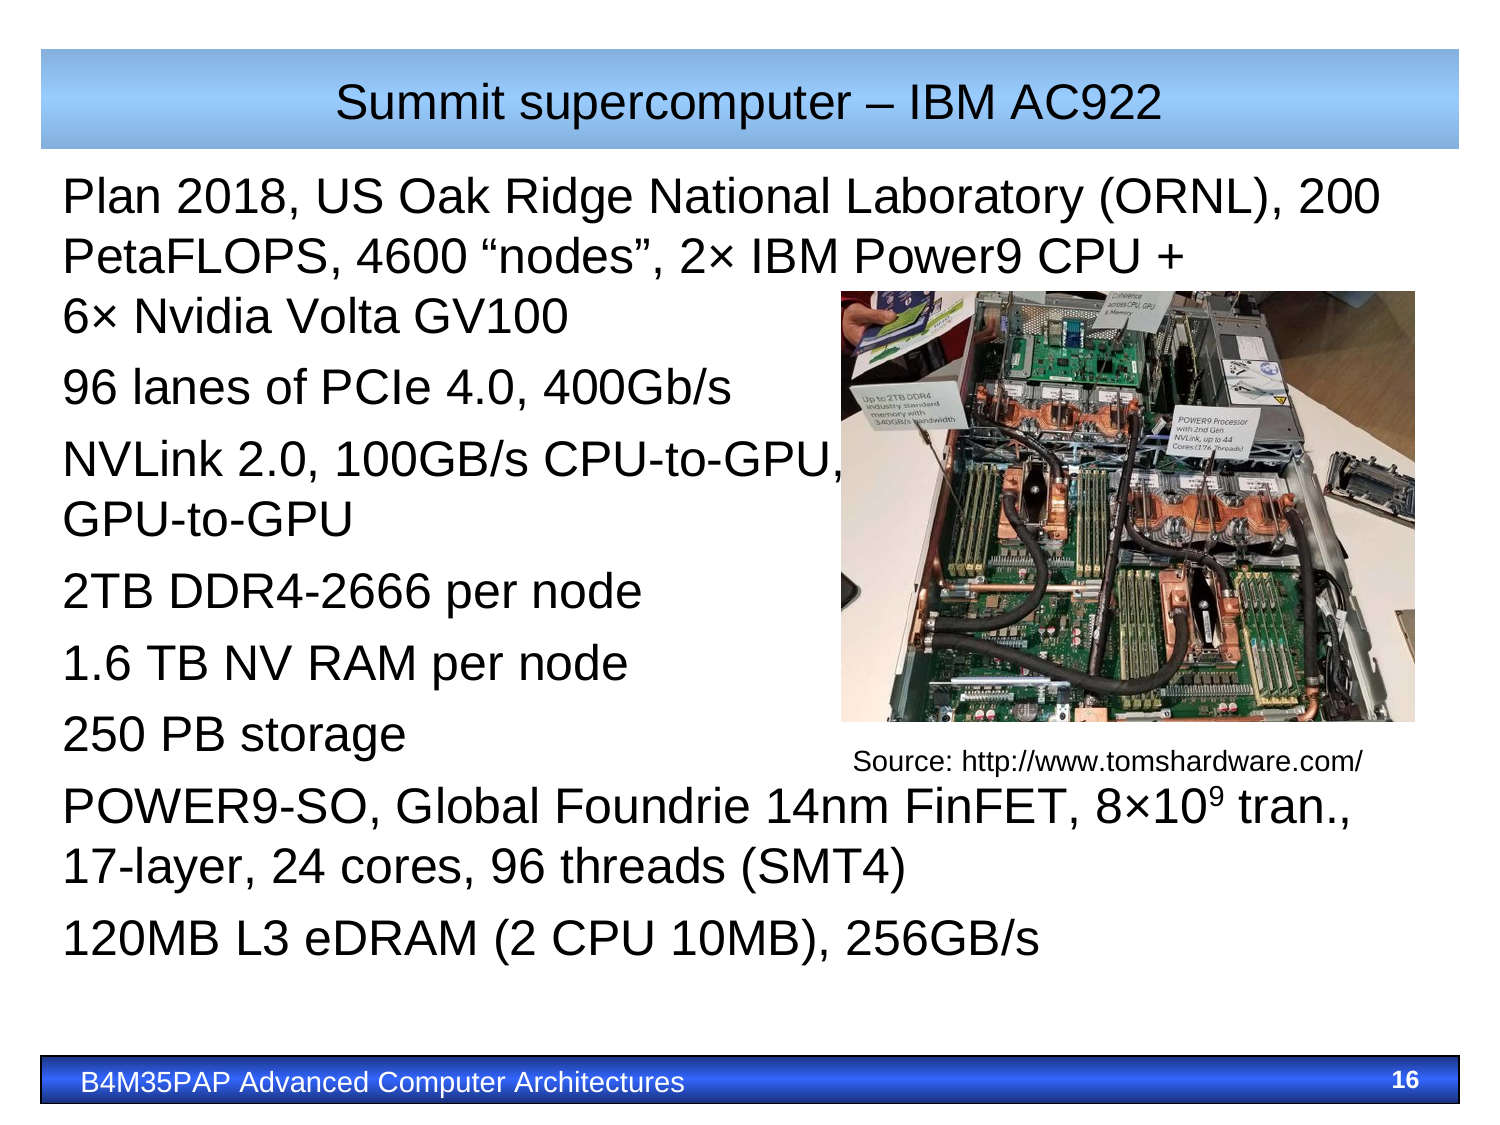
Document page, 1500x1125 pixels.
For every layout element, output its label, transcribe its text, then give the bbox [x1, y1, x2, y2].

text_box Plan 2018, US Oak Ridge National Laboratory (ORNL), 200 PetaFLOPS, 4600 “nodes”, 2× IBM Power9 CPU + 6× Nvidia Volta GV100 96 lanes of PCIe 4.0, 400Gb/s NVLink 2.0, 100GB/s CPU-to-GPU, GPU-to-GPU 2TB DDR4-2666 per node 1.6 TB NV RAM per node 250 PB storage POWER9-SO, Global Foundrie 14nm FinFET, 8×109 tran., 17-layer, 24 cores, 96 threads (SMT4) 120MB L3 eDRAM (2 CPU 10MB), 256GB/s [48, 155, 1412, 990]
title Summit supercomputer – IBM AC922 [41, 49, 1459, 149]
picture [841, 291, 1415, 722]
text_box Source: http://www.tomshardware.com/ [837, 734, 1392, 785]
